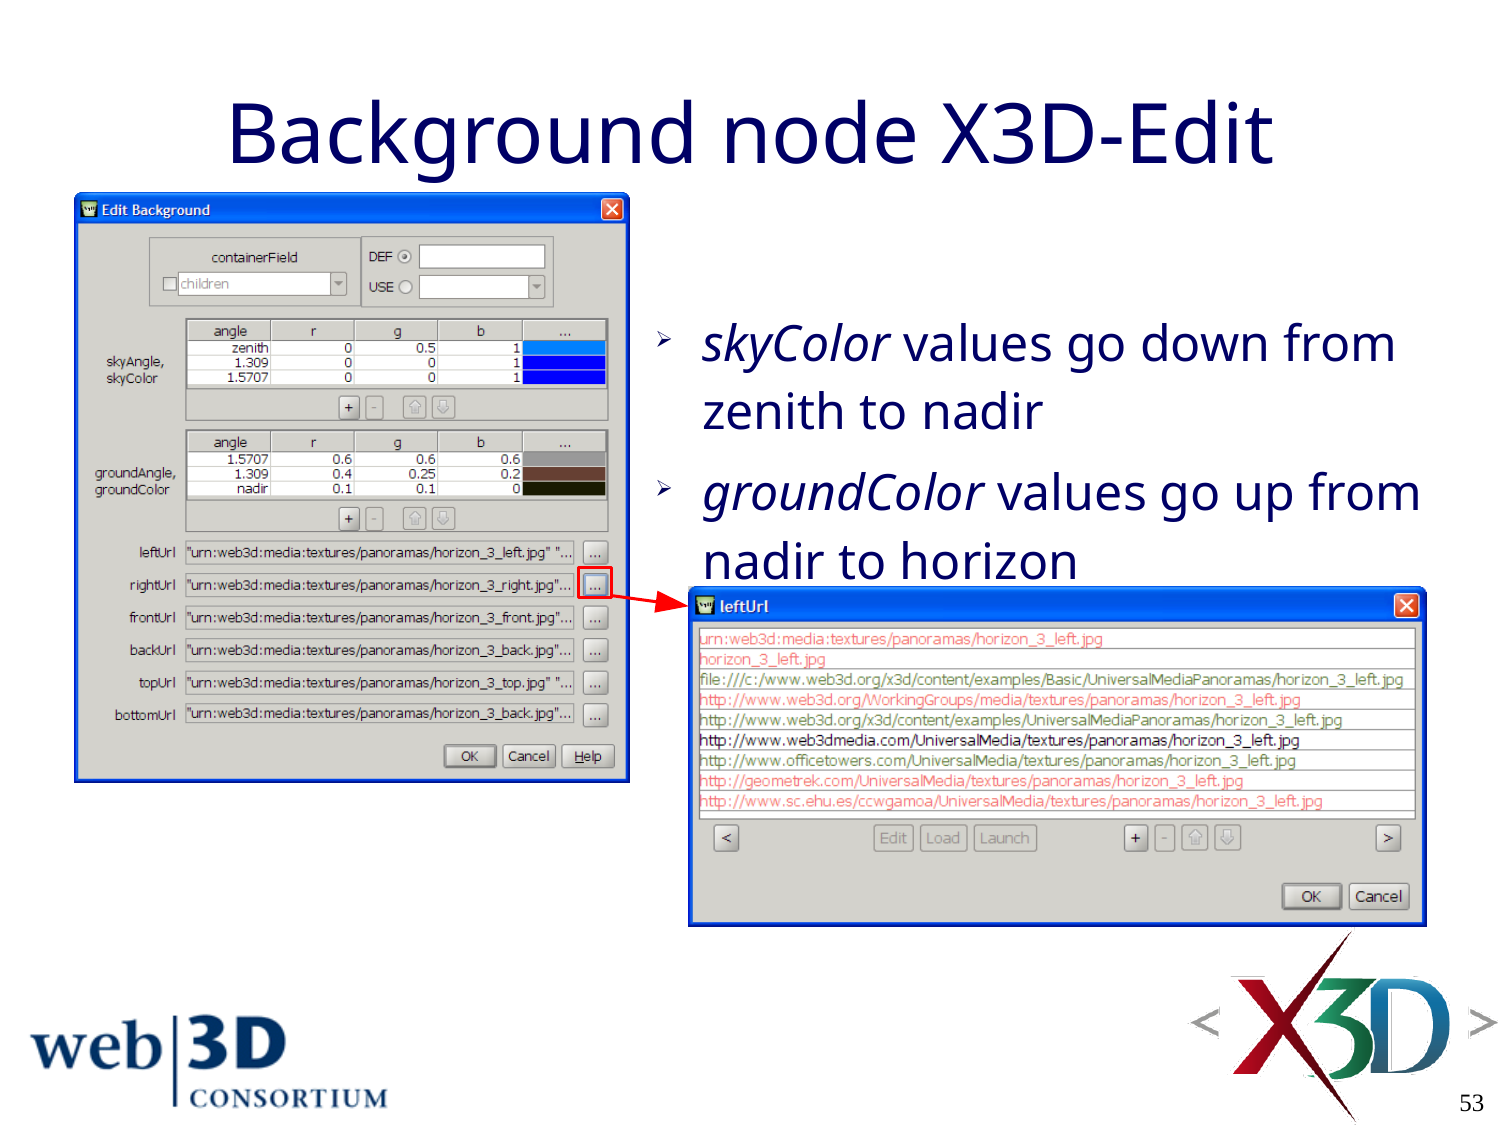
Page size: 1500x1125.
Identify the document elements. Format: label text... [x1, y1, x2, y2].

picture [12, 998, 413, 1118]
list skyColor values go down from zenith to nadir groundColor values go up from nadir to horizon [580, 308, 1426, 596]
picture [74, 192, 630, 783]
picture [688, 586, 1500, 1125]
title Background node X3D-Edit [112, 37, 1388, 226]
